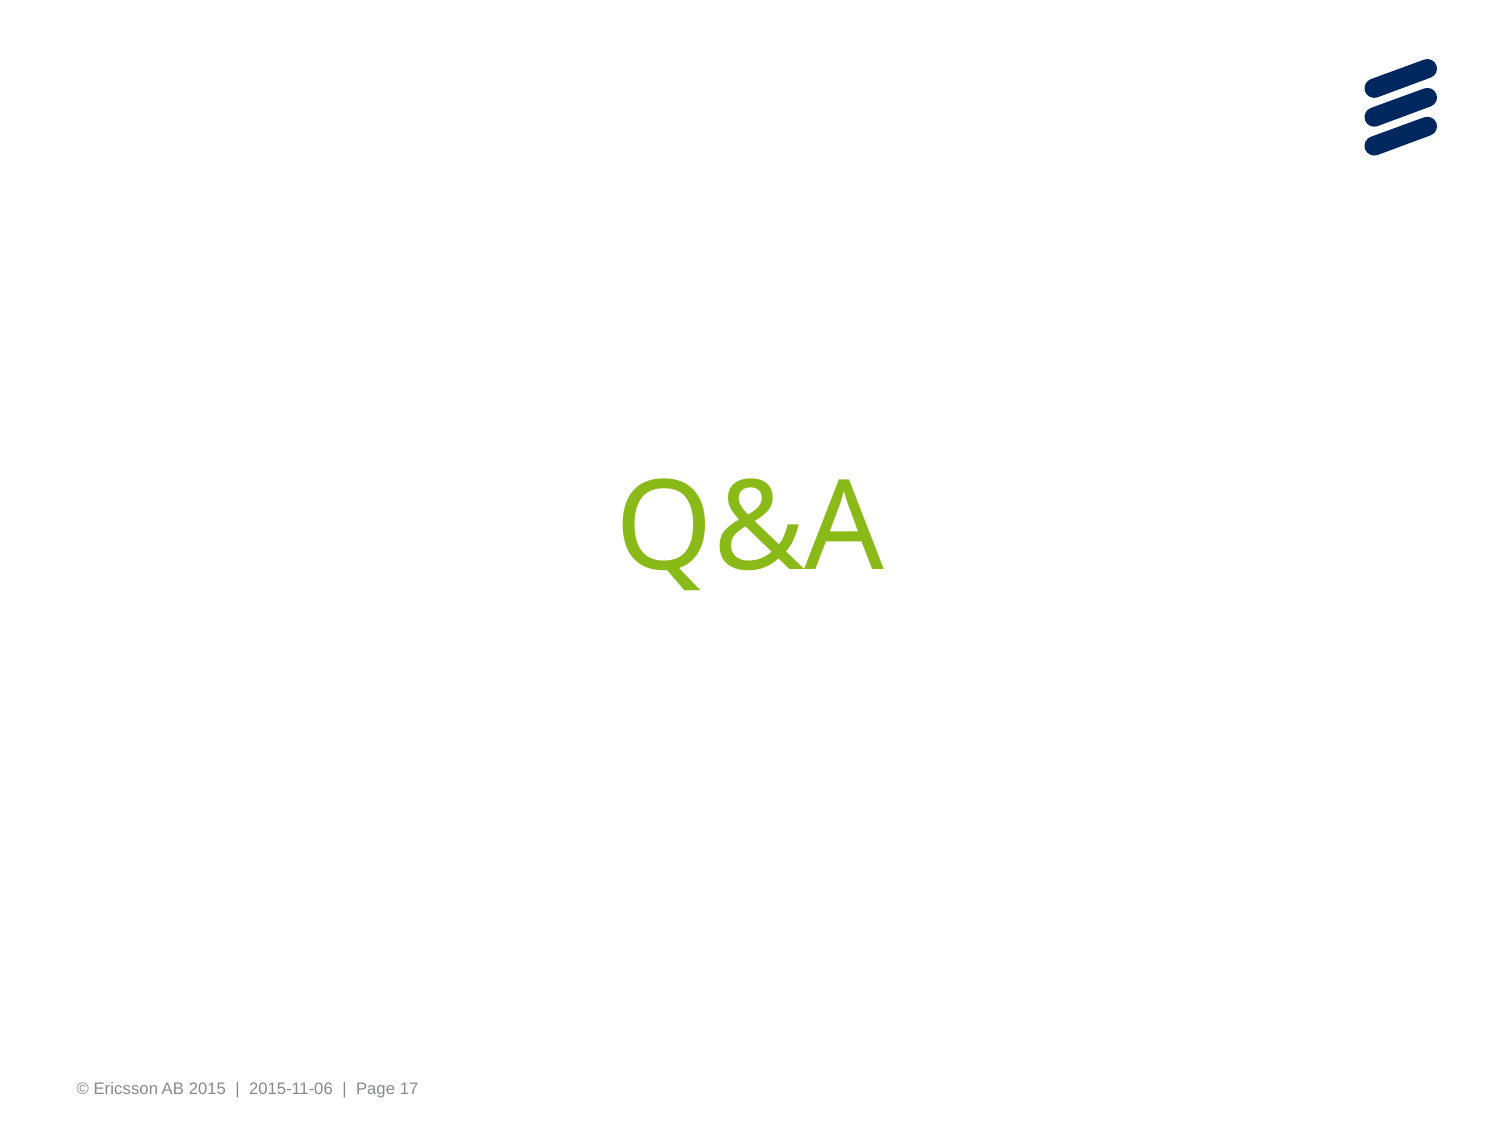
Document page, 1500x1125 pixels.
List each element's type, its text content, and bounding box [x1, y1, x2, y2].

text_box Q&A [65, 246, 1436, 1009]
